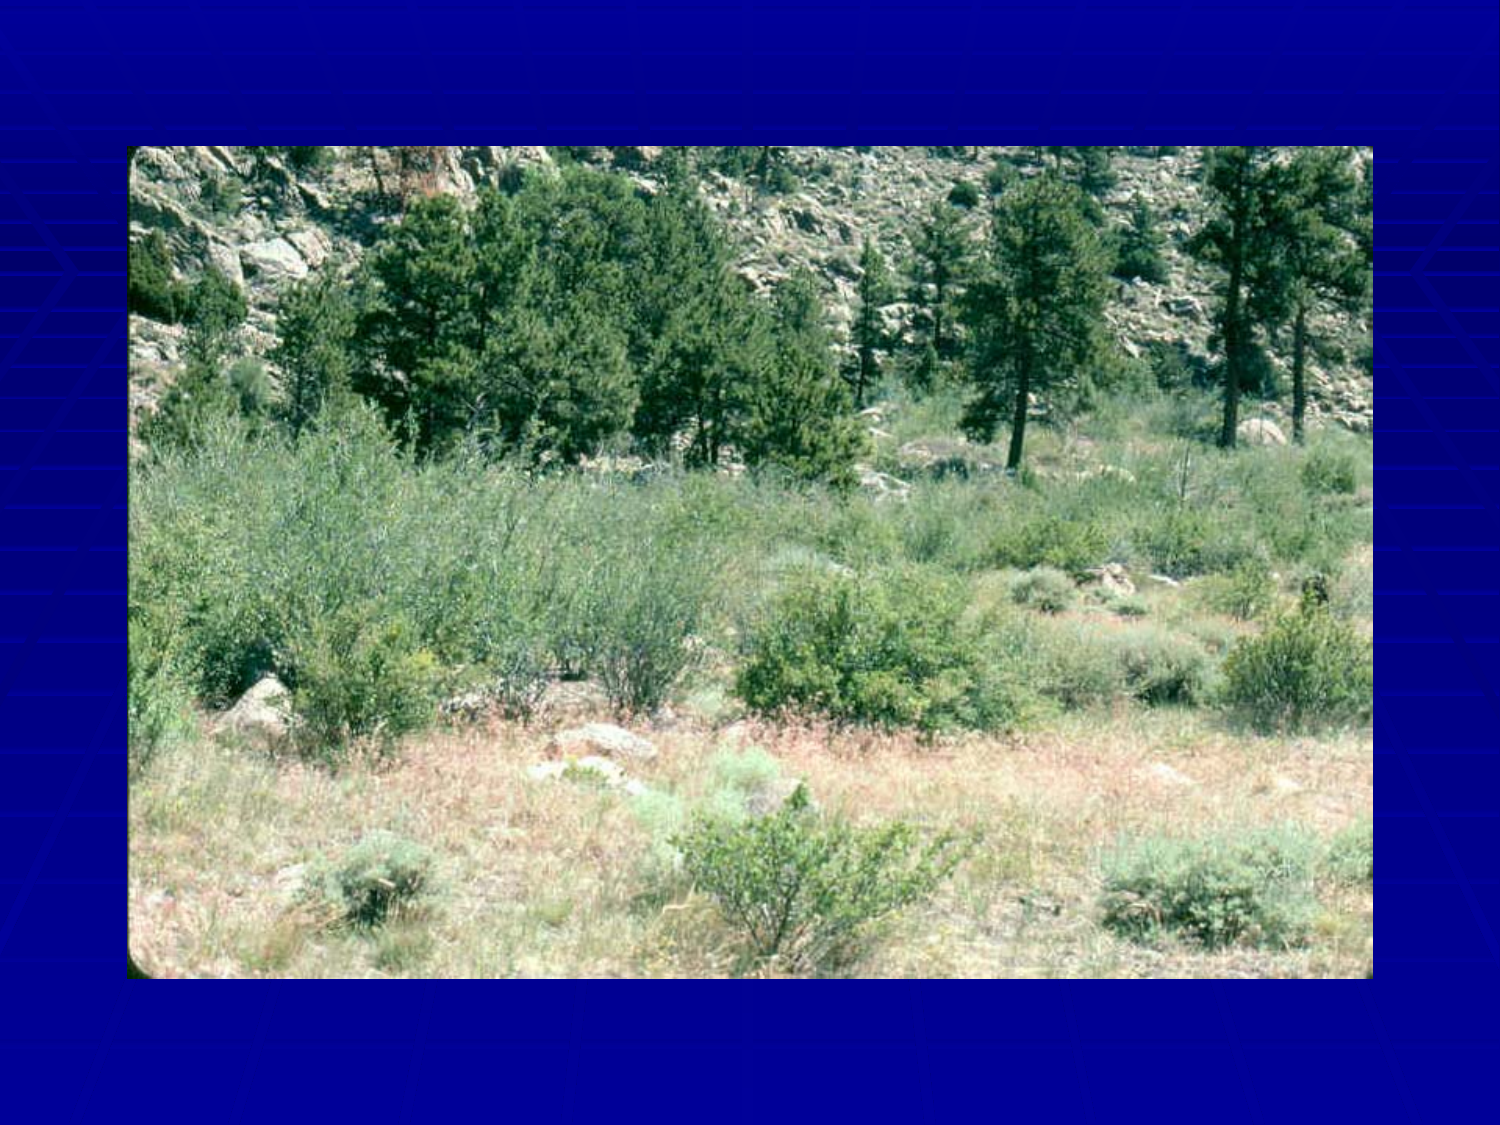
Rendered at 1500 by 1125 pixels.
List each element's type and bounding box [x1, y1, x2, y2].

picture [127, 146, 1373, 979]
